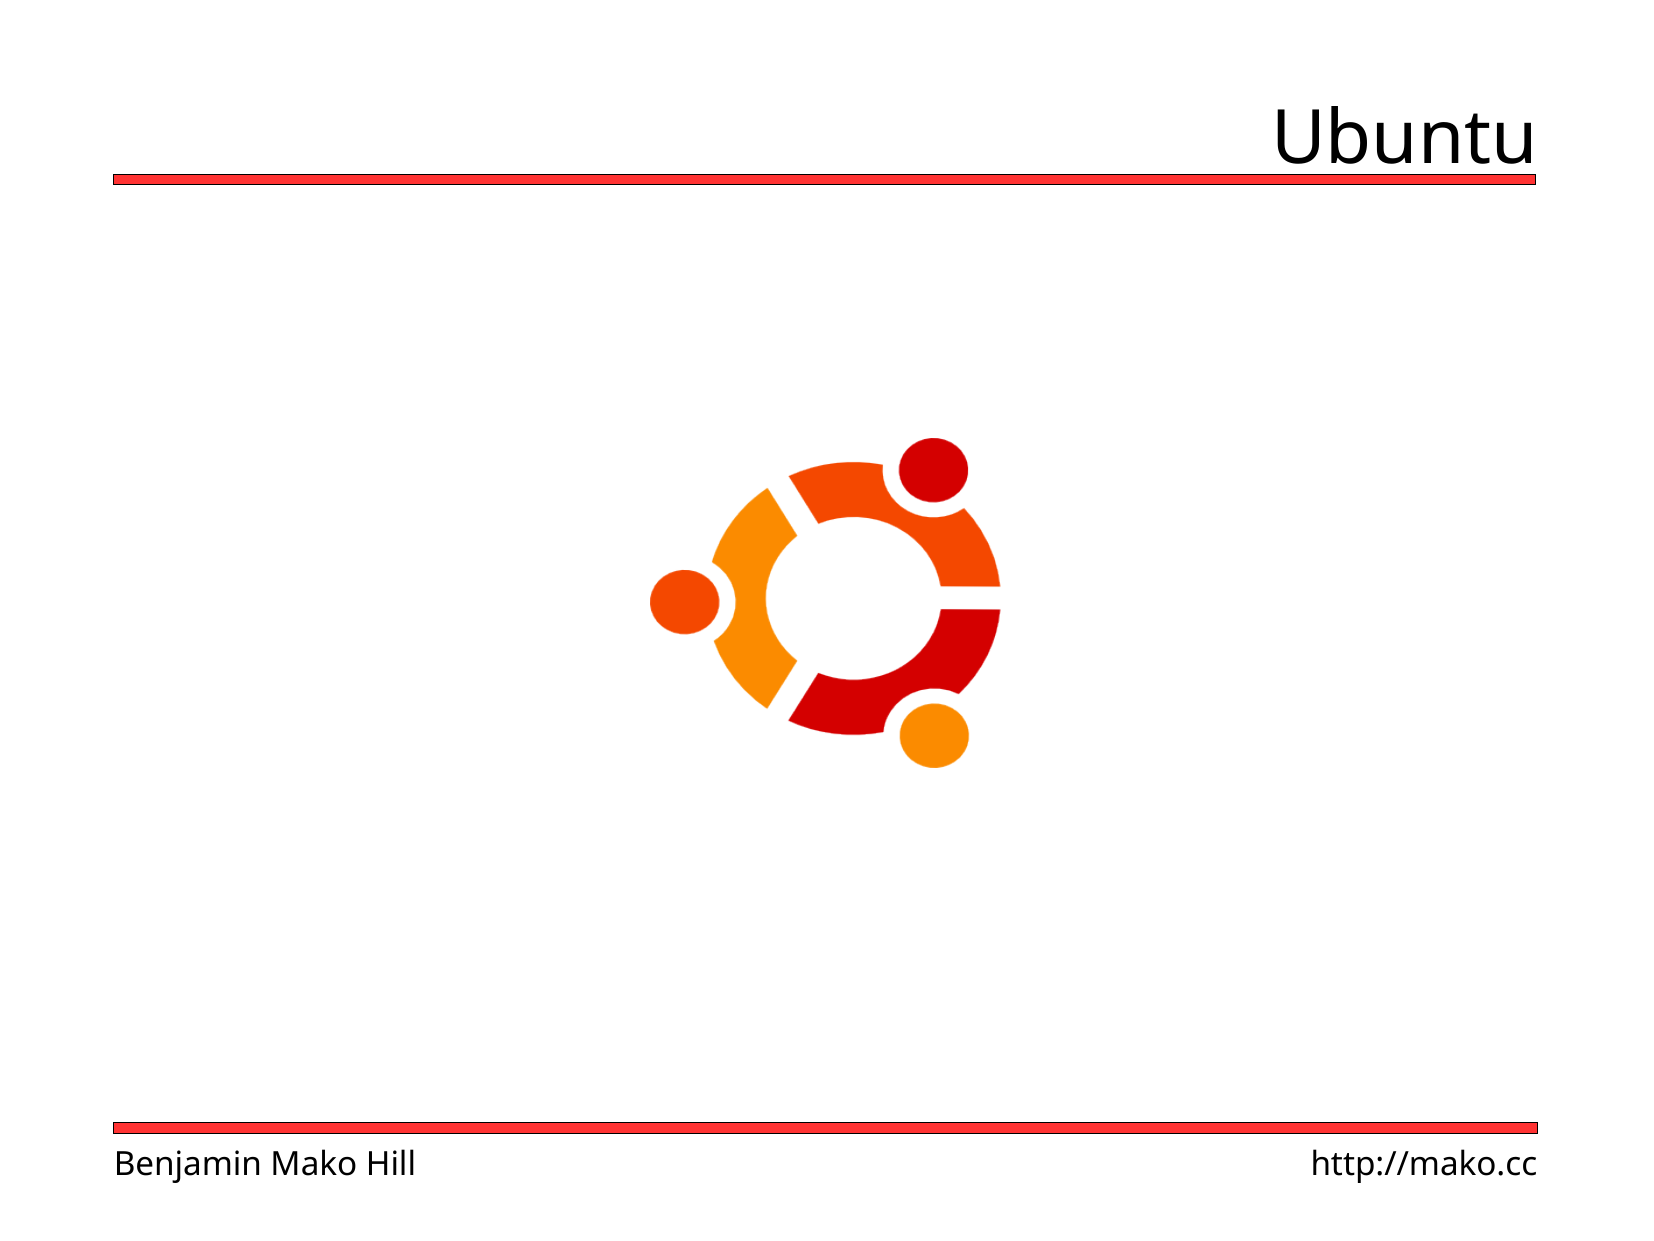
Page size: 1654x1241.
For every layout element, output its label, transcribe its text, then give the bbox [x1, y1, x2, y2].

picture [650, 438, 1008, 768]
title Ubuntu [125, 70, 1538, 198]
